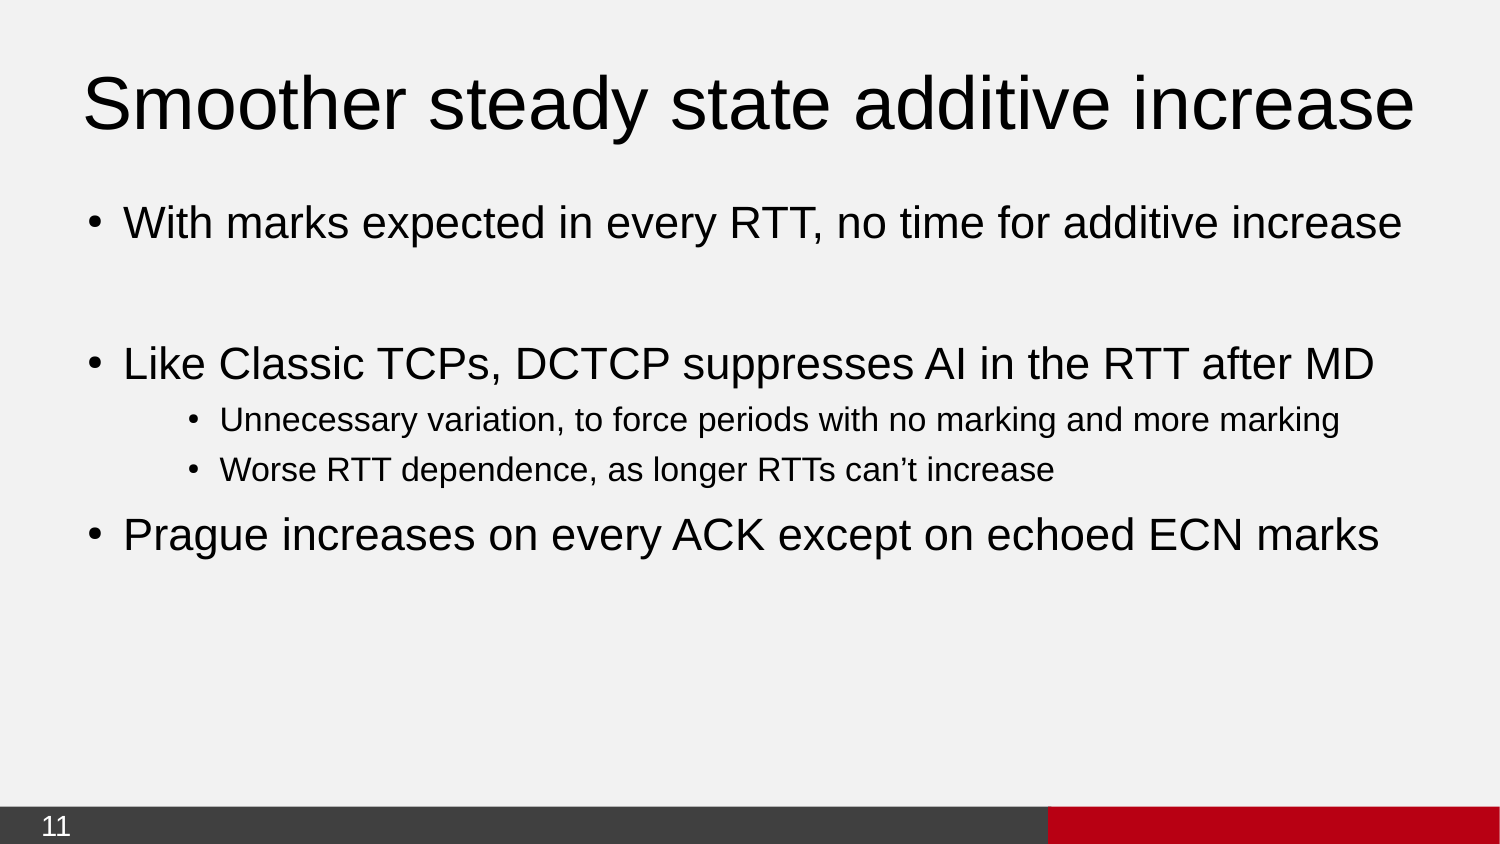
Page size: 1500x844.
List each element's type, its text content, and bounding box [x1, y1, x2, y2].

title Smoother steady state additive increase [75, 33, 1425, 175]
list With marks expected in every RTT, no time for additive increase Like Classic TCPs, DCTCP suppresses AI in the RTT after MD Unnecessary variation, to force periods with no marking and more marking Worse RTT dependence, as longer RTTs can’t increase Prague increases on every ACK except on echoed ECN marks [75, 197, 1425, 687]
